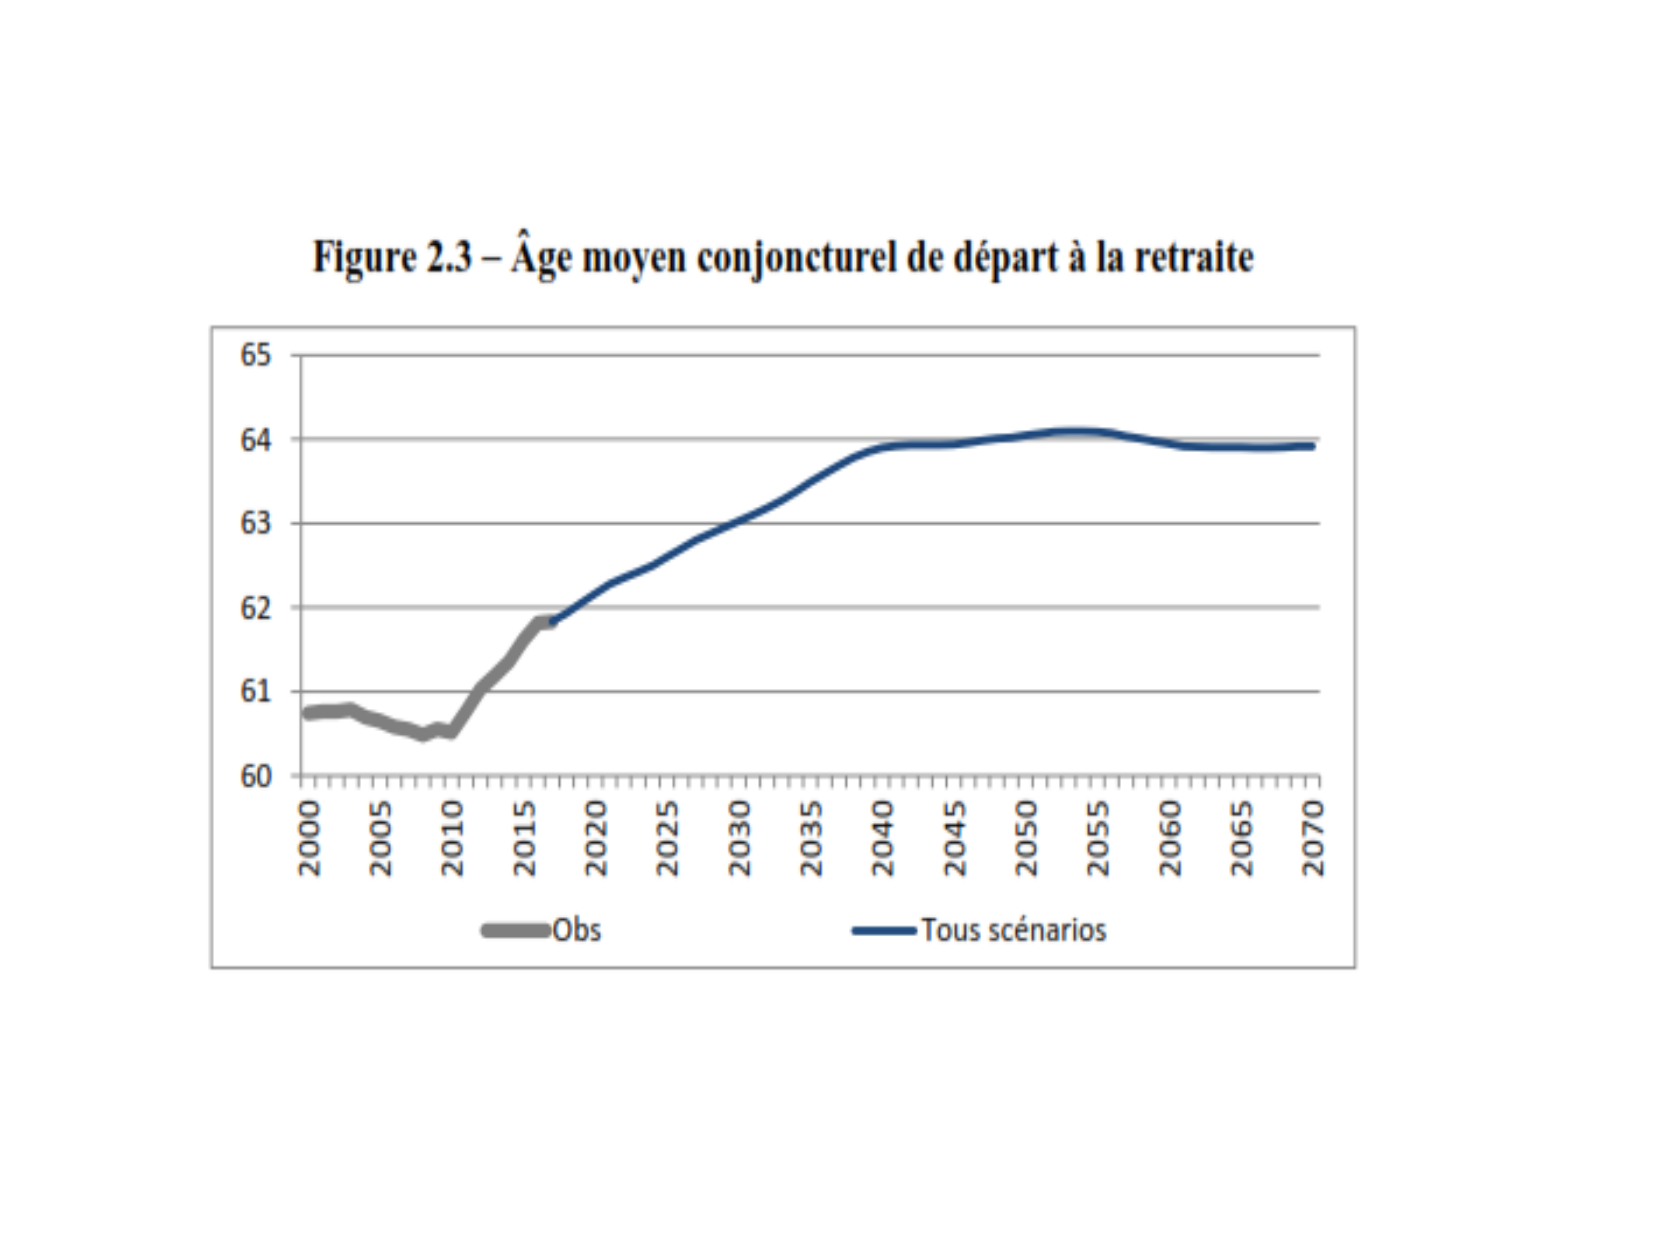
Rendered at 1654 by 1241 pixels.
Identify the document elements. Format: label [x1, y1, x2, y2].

picture [165, 224, 1382, 993]
